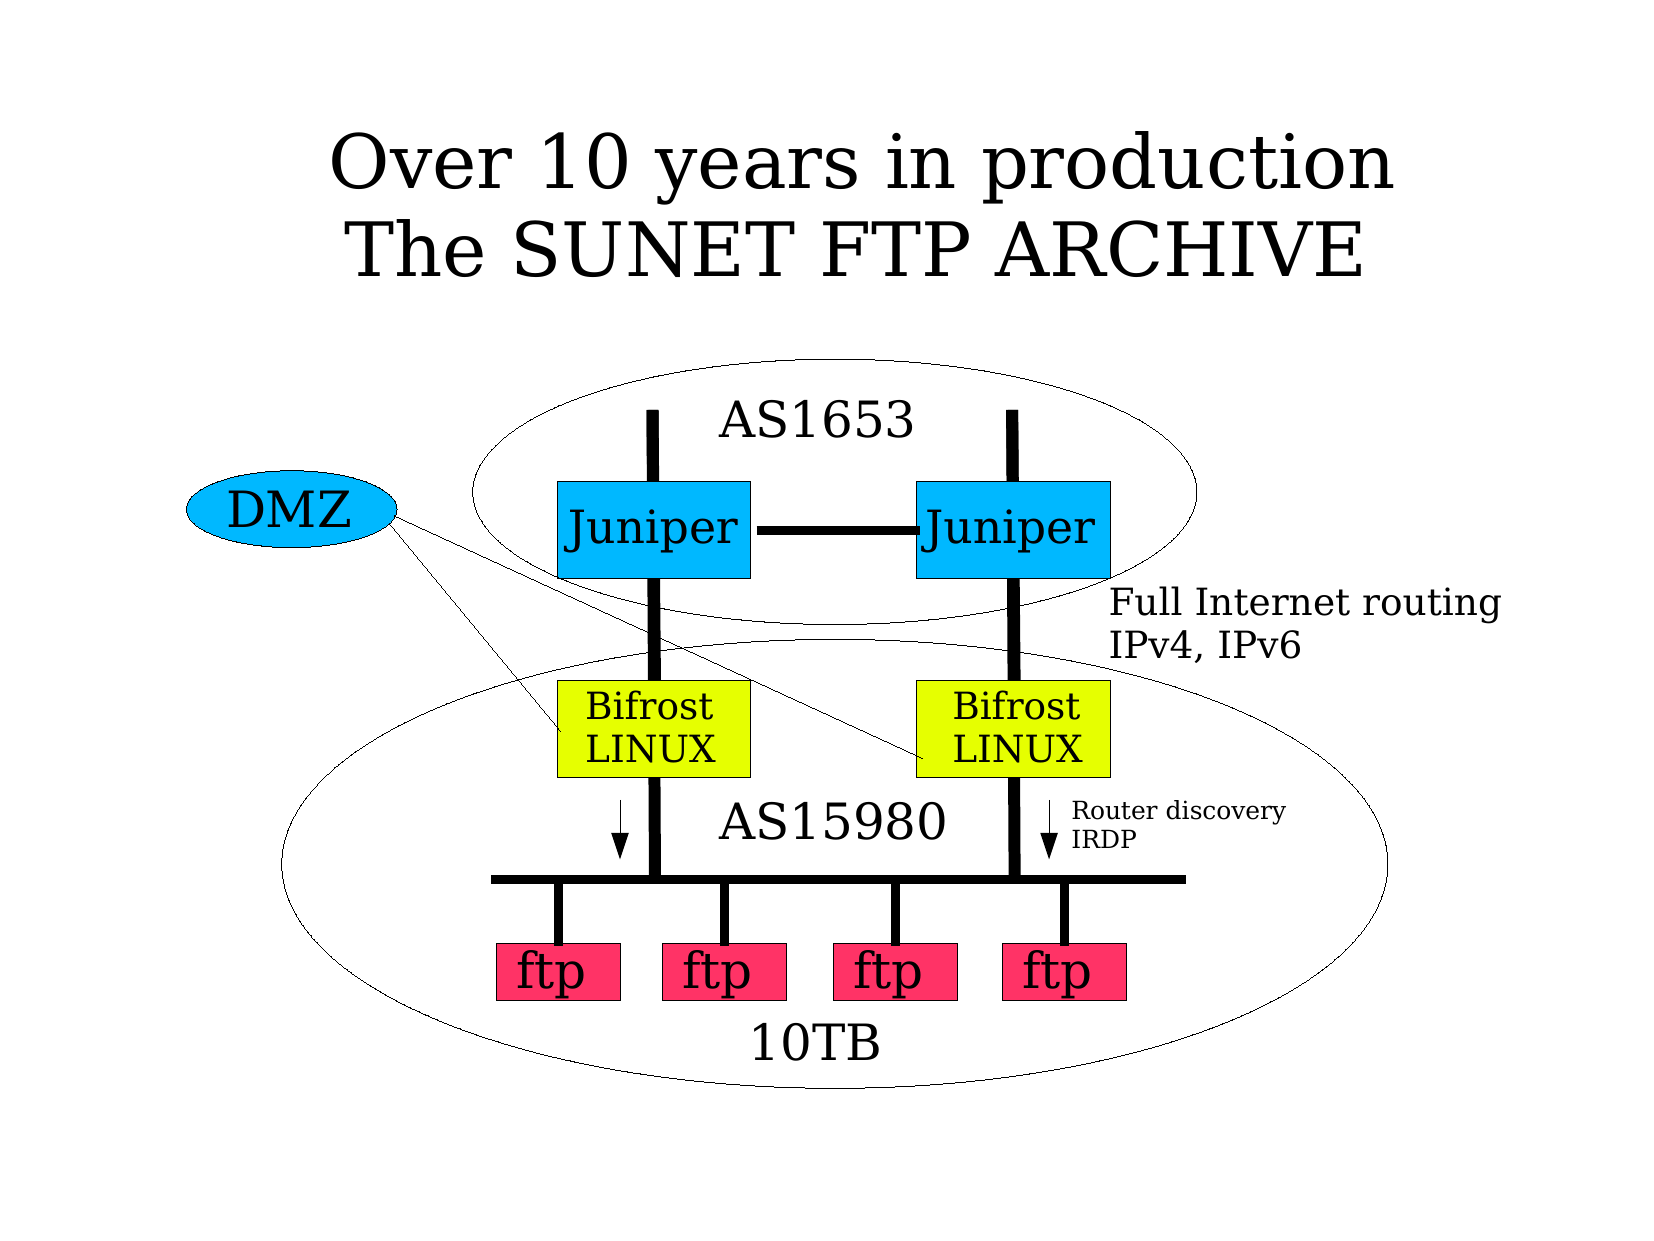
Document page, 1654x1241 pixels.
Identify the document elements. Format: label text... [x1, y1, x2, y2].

text_box Juniper [567, 501, 755, 555]
text_box [662, 943, 682, 1001]
text_box [938, 943, 958, 1001]
text_box ftp [1022, 942, 1107, 1072]
text_box [557, 481, 751, 579]
text_box [601, 943, 621, 1001]
text_box [496, 943, 516, 1001]
text_box [916, 481, 1111, 579]
text_box ftp [853, 942, 938, 1072]
text_box 10TB [748, 1014, 883, 1073]
title Over 10 years in production The SUNET FTP ARCHIVE [120, 102, 1533, 311]
text_box [1002, 943, 1022, 1001]
text_box Juniper [925, 501, 1112, 555]
text_box Bifrost LINUX [585, 684, 717, 772]
text_box Full Internet routing IPv4, IPv6 [1108, 580, 1508, 726]
text_box ftp [516, 942, 601, 1072]
text_box [916, 680, 1111, 778]
text_box DMZ [226, 480, 353, 539]
text_box [1107, 943, 1127, 1001]
text_box Router discovery IRDP [1071, 795, 1293, 855]
text_box AS1653 [719, 391, 917, 450]
text_box [767, 943, 787, 1001]
text_box [186, 470, 398, 548]
text_box ftp [682, 942, 767, 1072]
text_box [833, 943, 853, 1001]
text_box Bifrost LINUX [952, 684, 1084, 772]
text_box AS15980 [719, 793, 949, 852]
text_box [557, 680, 751, 778]
